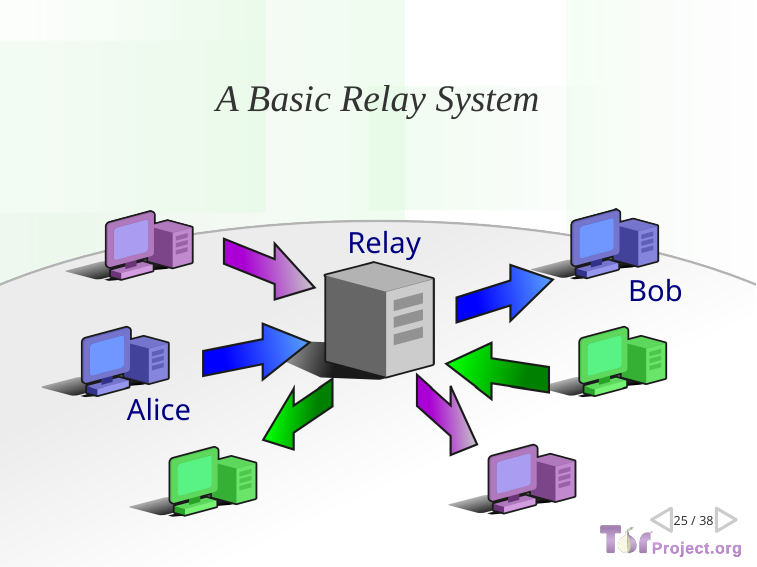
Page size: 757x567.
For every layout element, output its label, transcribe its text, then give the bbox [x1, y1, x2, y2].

text_box Alice [102, 382, 216, 432]
text_box [651, 508, 672, 532]
text_box [716, 508, 737, 532]
picture [0, 0, 757, 567]
text_box <number> / 38 [618, 504, 756, 555]
text_box Bob [599, 262, 712, 313]
text_box Relay [300, 215, 469, 266]
text_box A Basic Relay System [0, 70, 756, 127]
